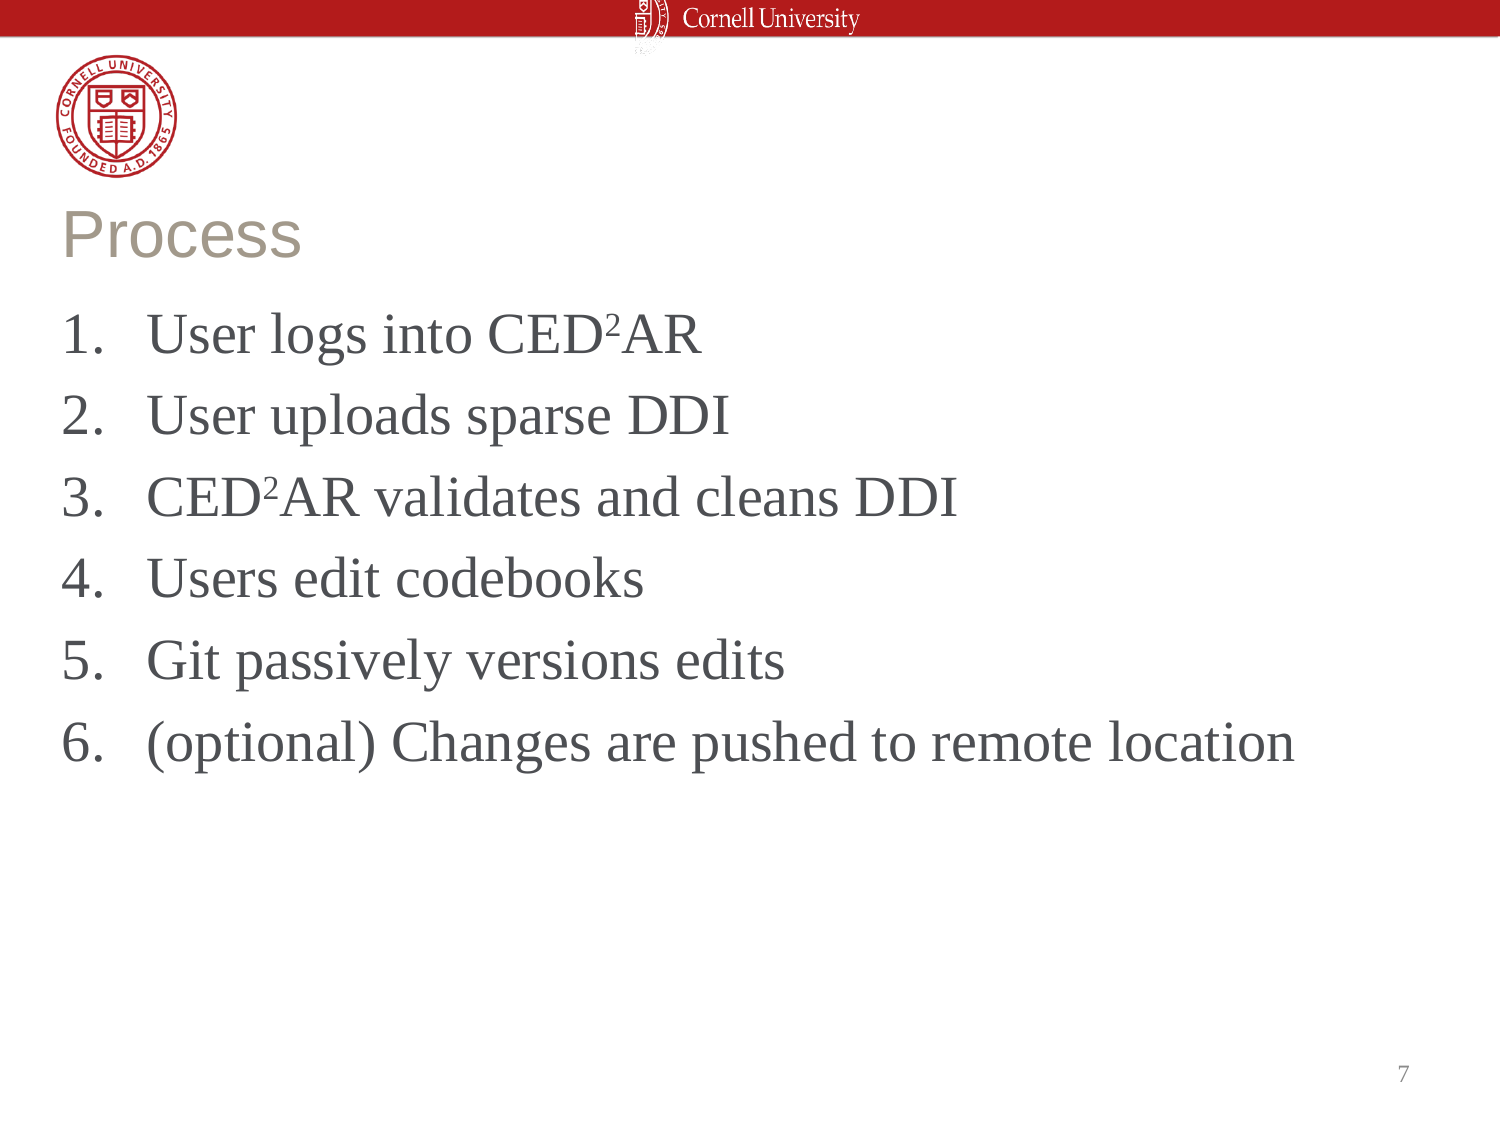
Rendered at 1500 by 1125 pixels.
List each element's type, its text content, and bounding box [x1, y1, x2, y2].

picture [635, 0, 860, 60]
picture [50, 50, 195, 174]
slide_number <number> [1074, 1042, 1425, 1103]
title Process [46, 174, 1471, 288]
list User logs into CED2AR User uploads sparse DDI CED2AR validates and cleans DDI Users edit codebooks Git passively versions edits (optional) Changes are pushed to remote location [46, 288, 1471, 944]
